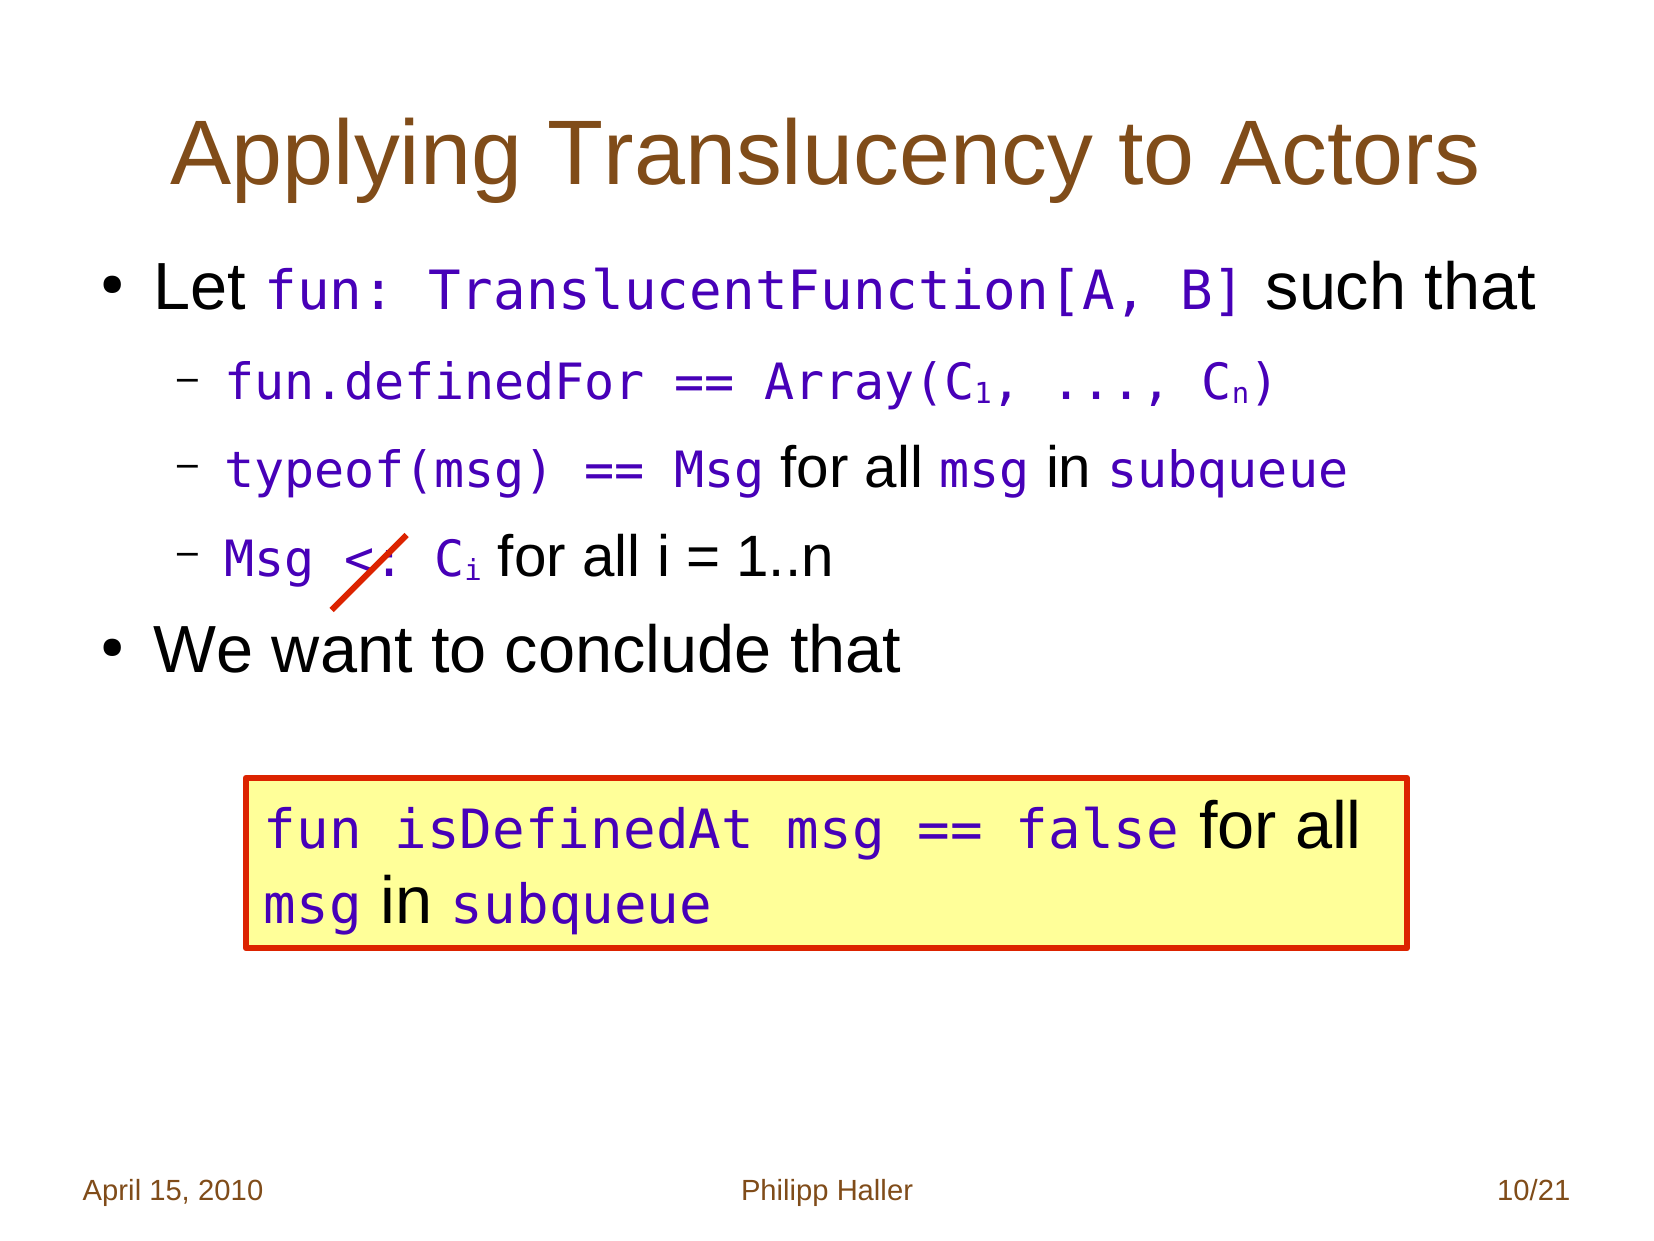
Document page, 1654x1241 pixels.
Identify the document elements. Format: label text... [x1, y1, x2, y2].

text_box fun isDefinedAt msg == false for all msg in subqueue [245, 777, 1407, 949]
list Let fun: TranslucentFunction[A, B] such that fun.definedFor == Array(C1, ..., Cn) typeof(msg) == Msg for all msg in subqueue Msg <: Ci for all i = 1..n We want to conclude that [82, 248, 1571, 1133]
title Applying Translucency to Actors [82, 49, 1571, 248]
